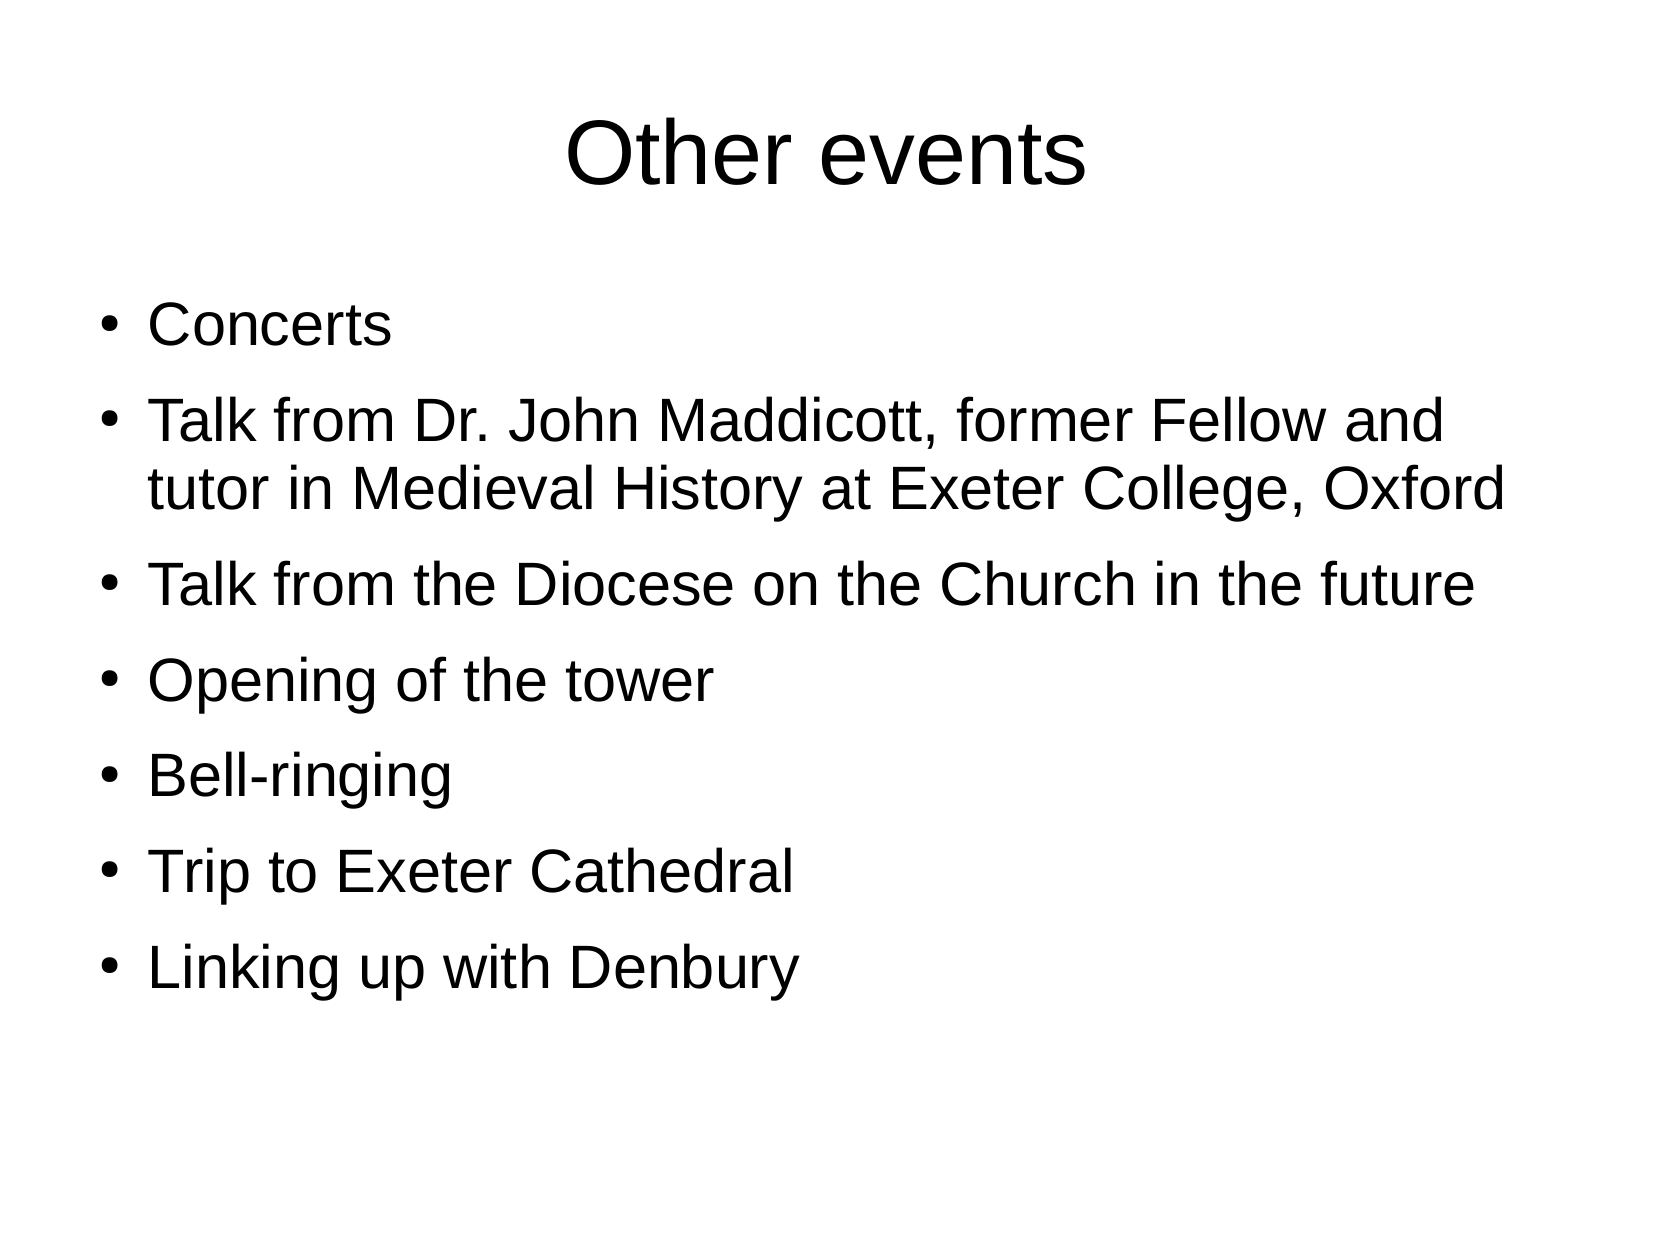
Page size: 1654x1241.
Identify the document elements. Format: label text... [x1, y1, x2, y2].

title Other events [82, 49, 1571, 257]
list Concerts Talk from Dr. John Maddicott, former Fellow and tutor in Medieval History at Exeter College, Oxford Talk from the Diocese on the Church in the future Opening of the tower Bell-ringing Trip to Exeter Cathedral Linking up with Denbury [82, 290, 1571, 1010]
